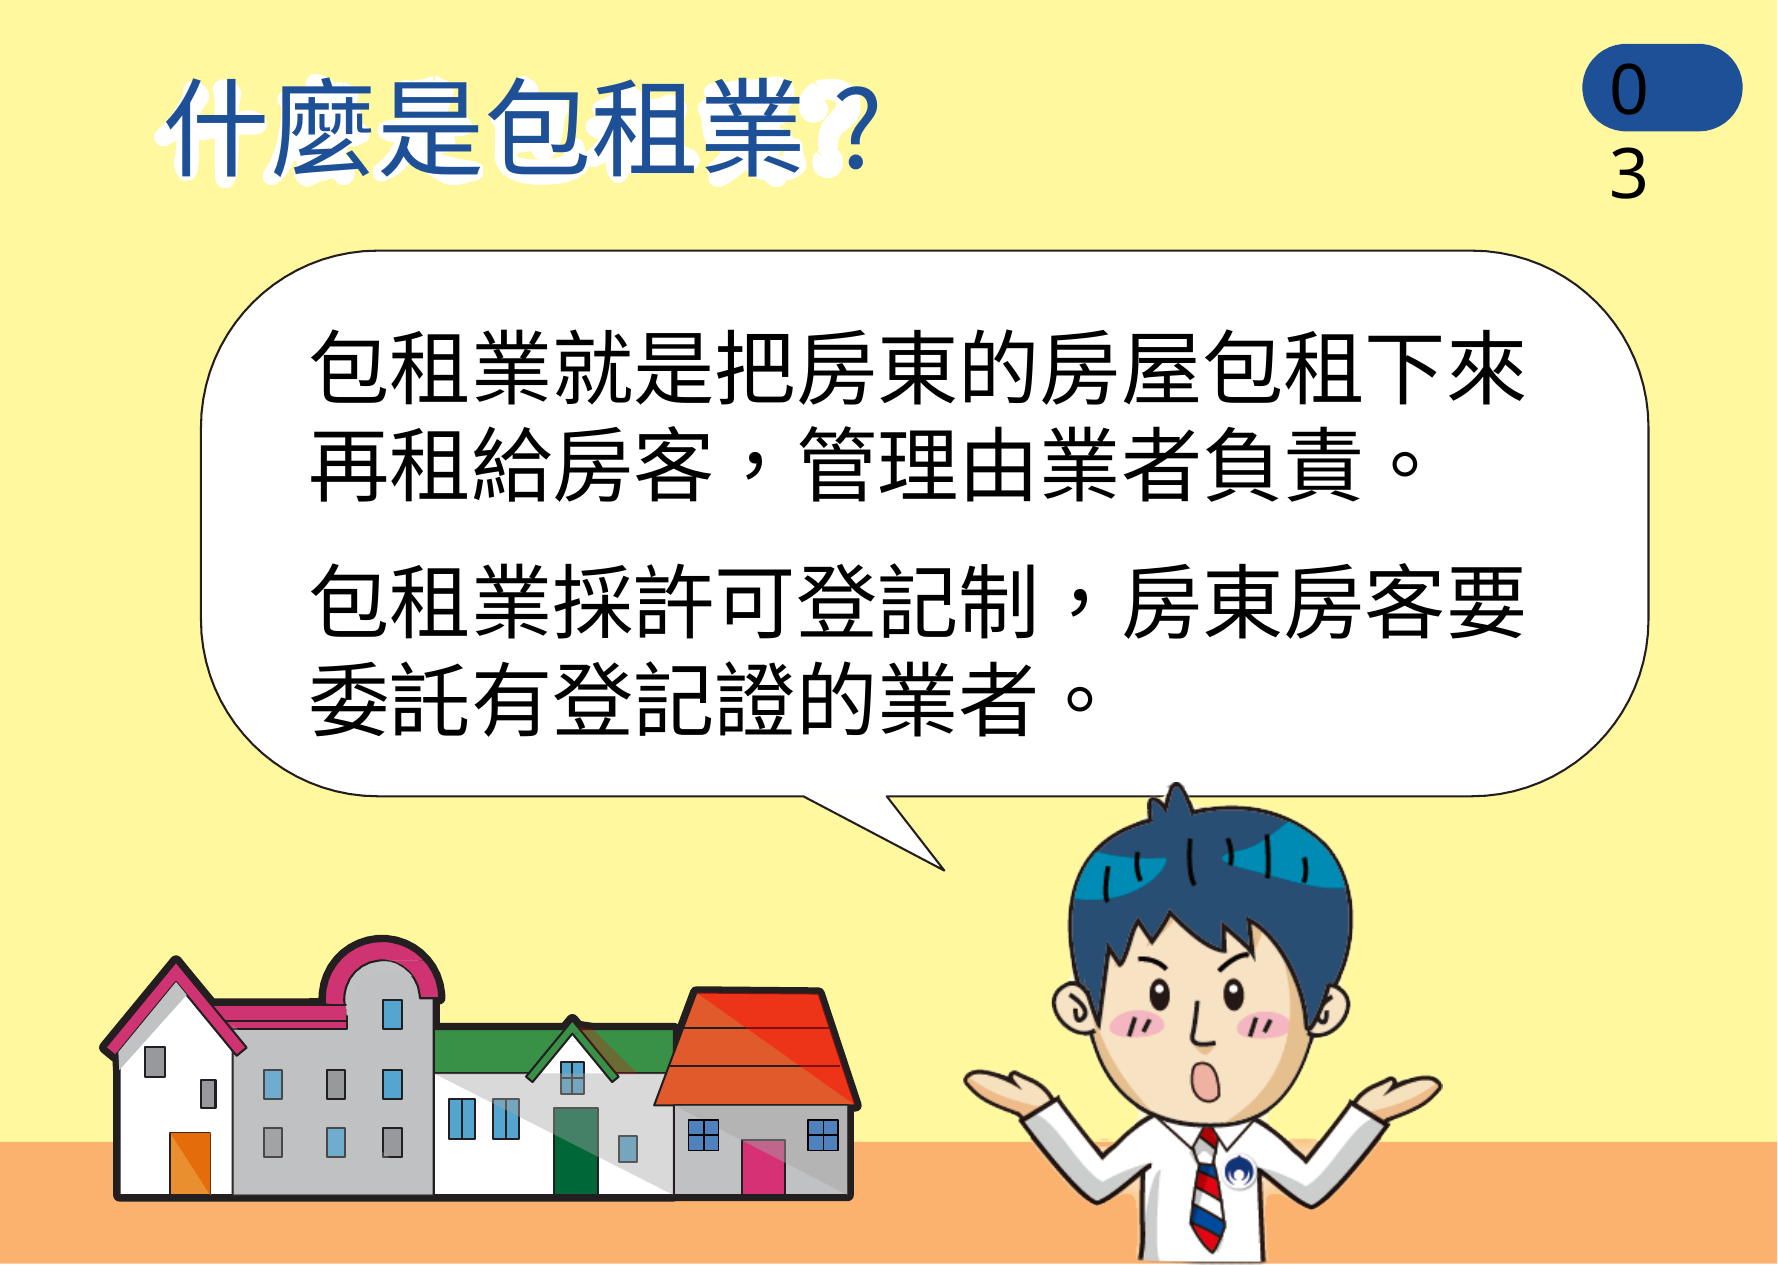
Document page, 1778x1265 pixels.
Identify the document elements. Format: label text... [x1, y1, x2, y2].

text_box [202, 252, 1647, 865]
text_box 包租業就是把房東的房屋包租下來 再租給房客，管理由業者負責。 包租業採許可登記制，房東房客要 委託有登記證的業者。 [306, 316, 1530, 747]
picture [963, 782, 1443, 1265]
text_box 03 [1607, 44, 1682, 213]
title 什麼是包租業? [94, 44, 1124, 273]
text_box [0, 0, 1778, 1264]
